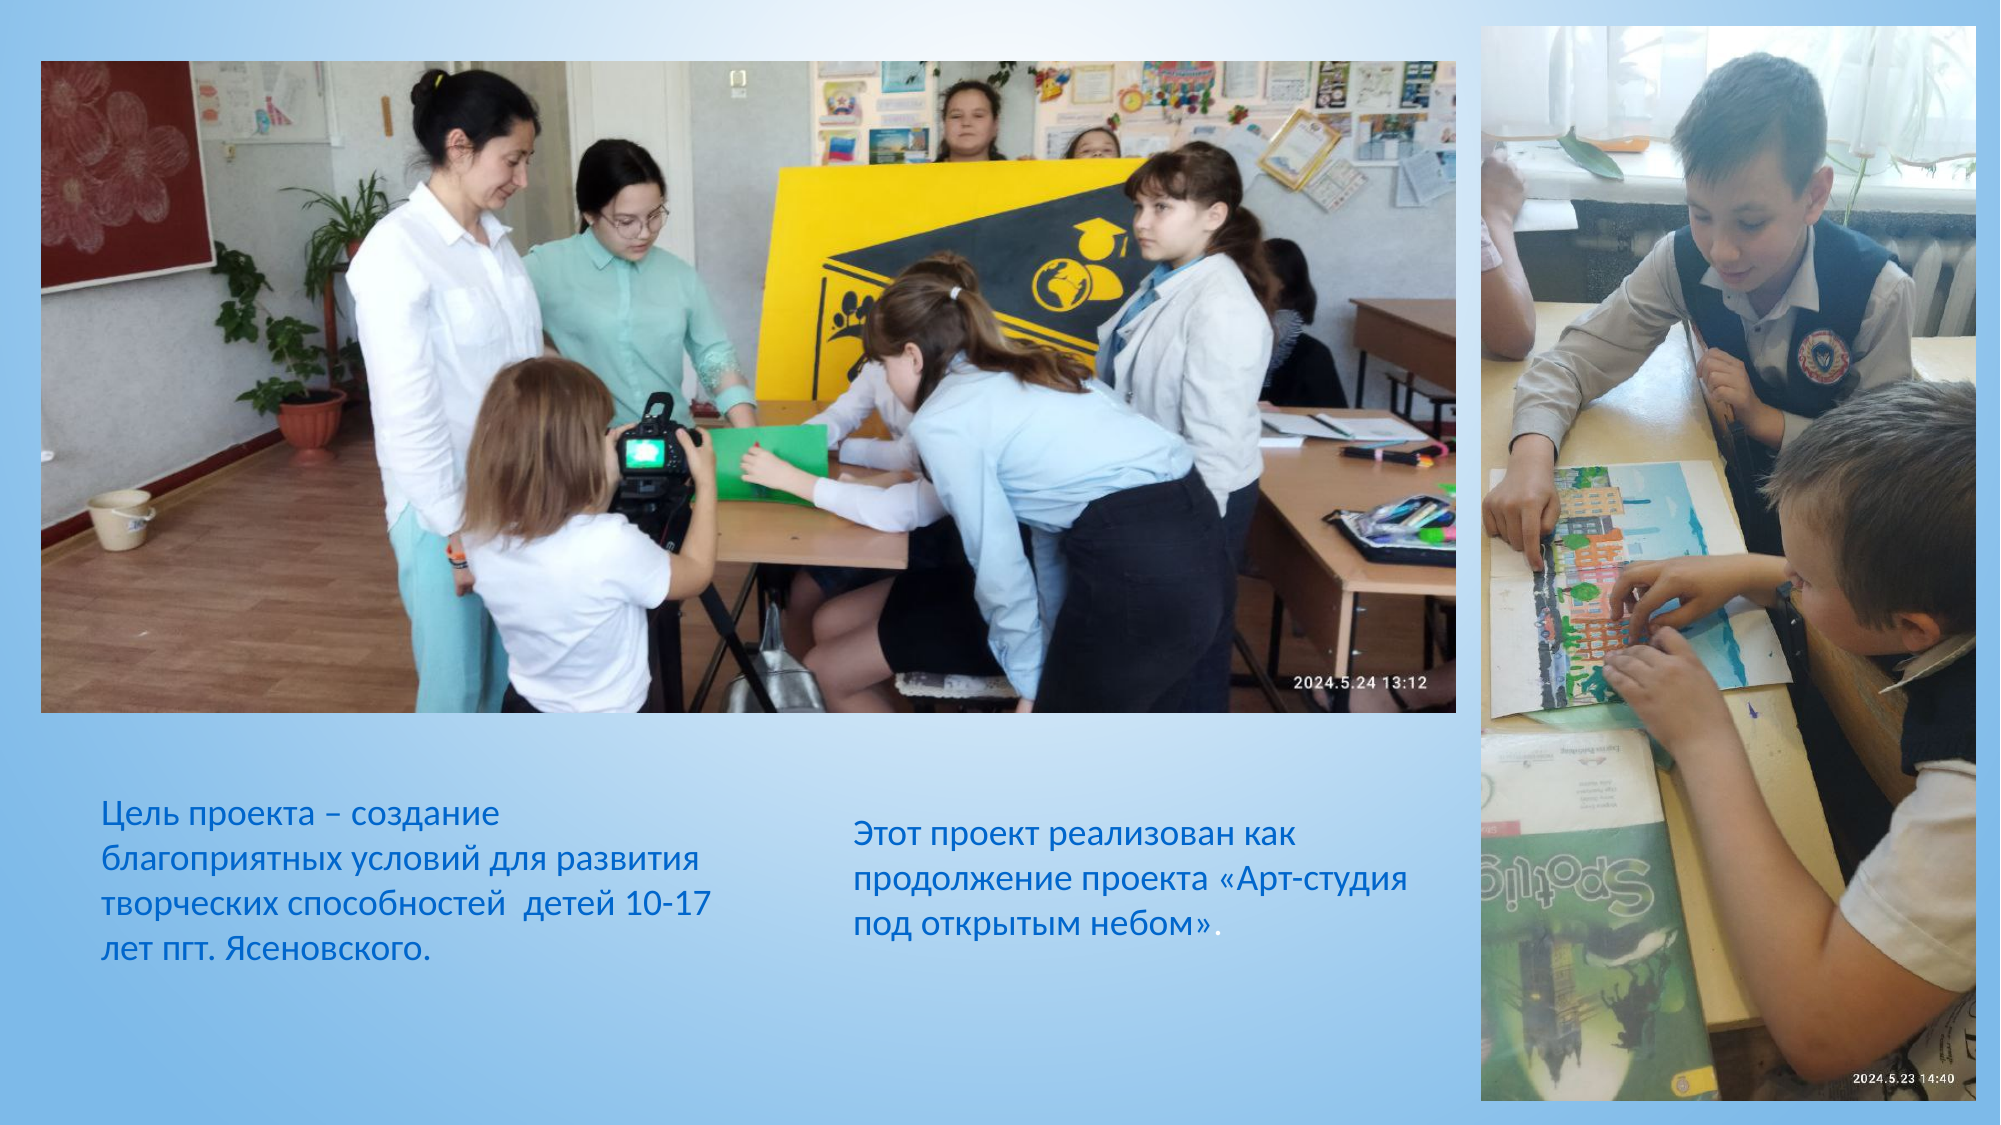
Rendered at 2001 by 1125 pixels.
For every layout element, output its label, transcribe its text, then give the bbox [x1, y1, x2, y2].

text_box Этот проект реализован как продолжение проекта «Арт-студия под открытым небом». [838, 800, 1438, 951]
text_box Цель проекта – создание благоприятных условий для развития творческих способностей детей 10-17 лет пгт. Ясеновского. [86, 780, 739, 976]
picture [0, 0, 2000, 1125]
